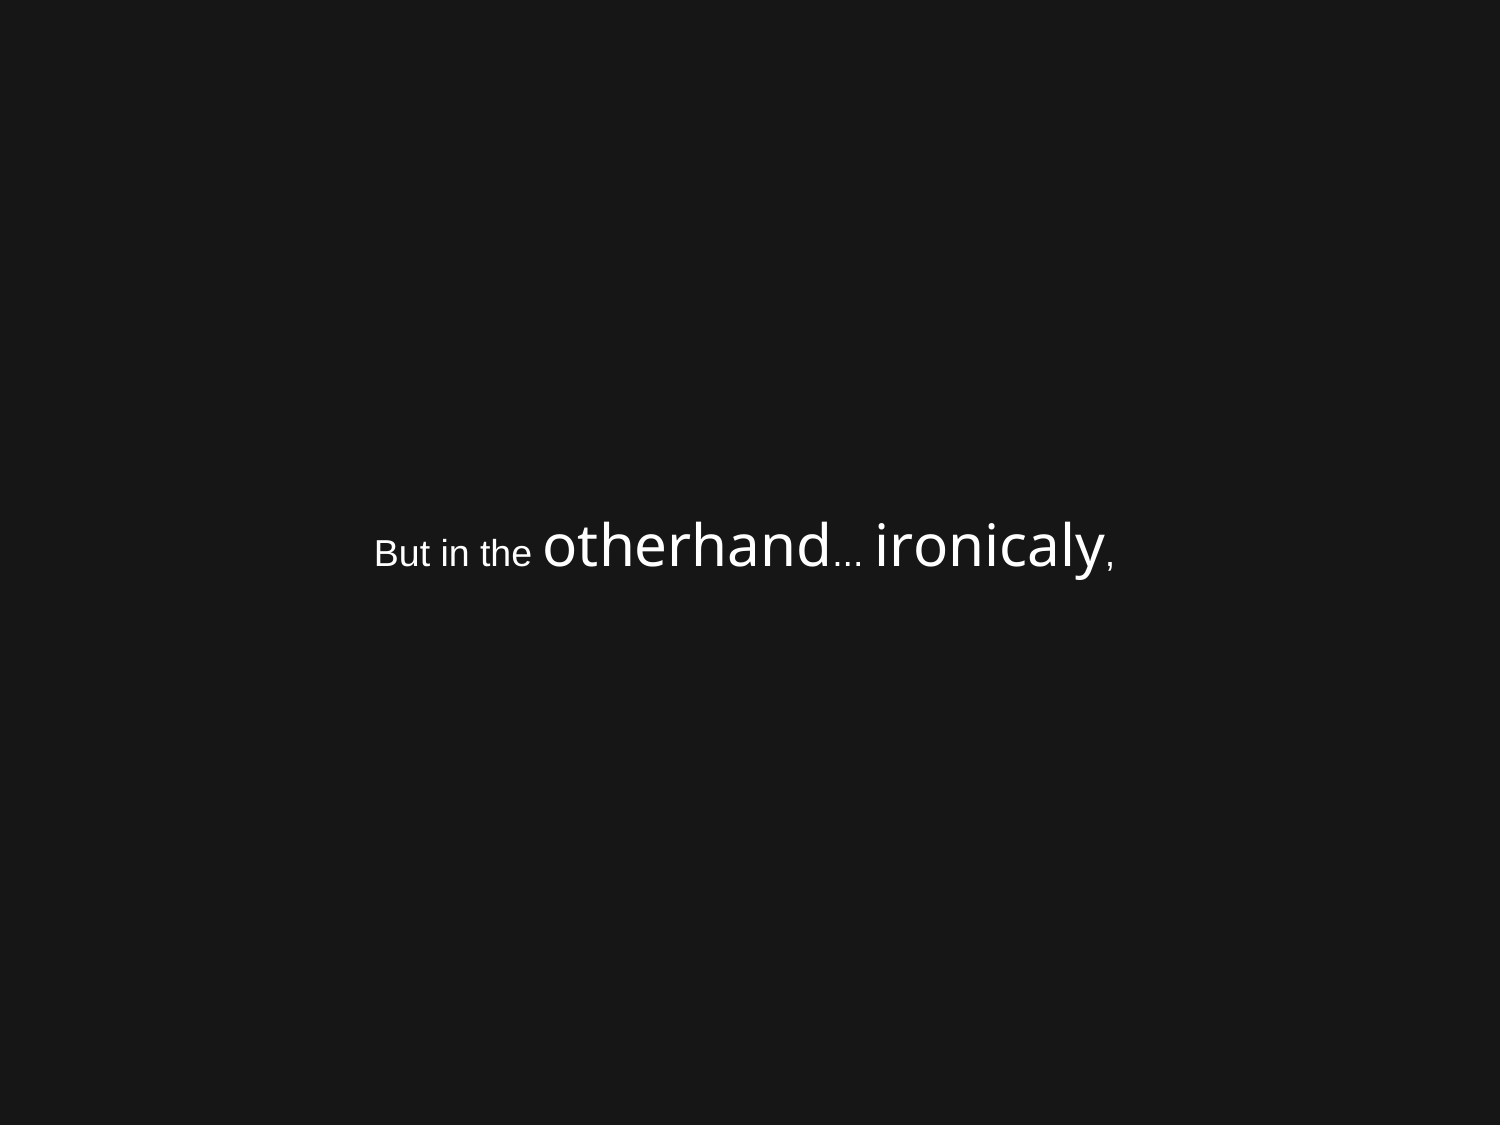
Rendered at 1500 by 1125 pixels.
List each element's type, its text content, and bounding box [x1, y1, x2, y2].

text_box But in the otherhand... ironicaly, [0, 500, 1500, 586]
